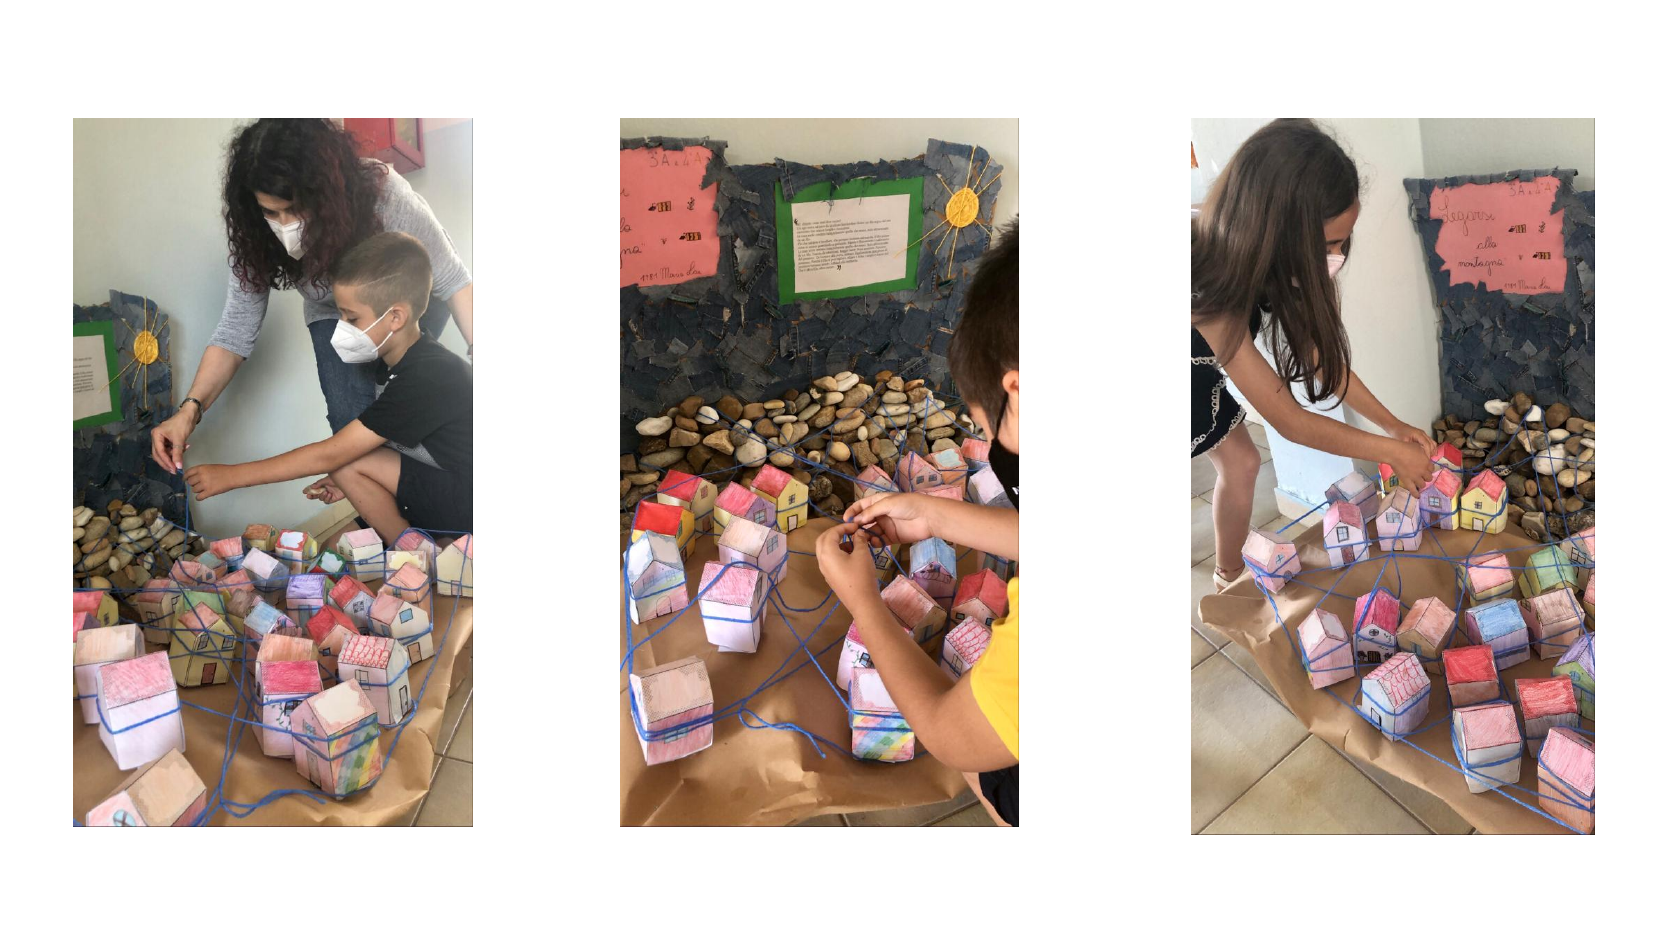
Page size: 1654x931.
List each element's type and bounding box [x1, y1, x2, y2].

picture [1191, 118, 1595, 835]
picture [620, 118, 1019, 827]
picture [73, 118, 473, 827]
